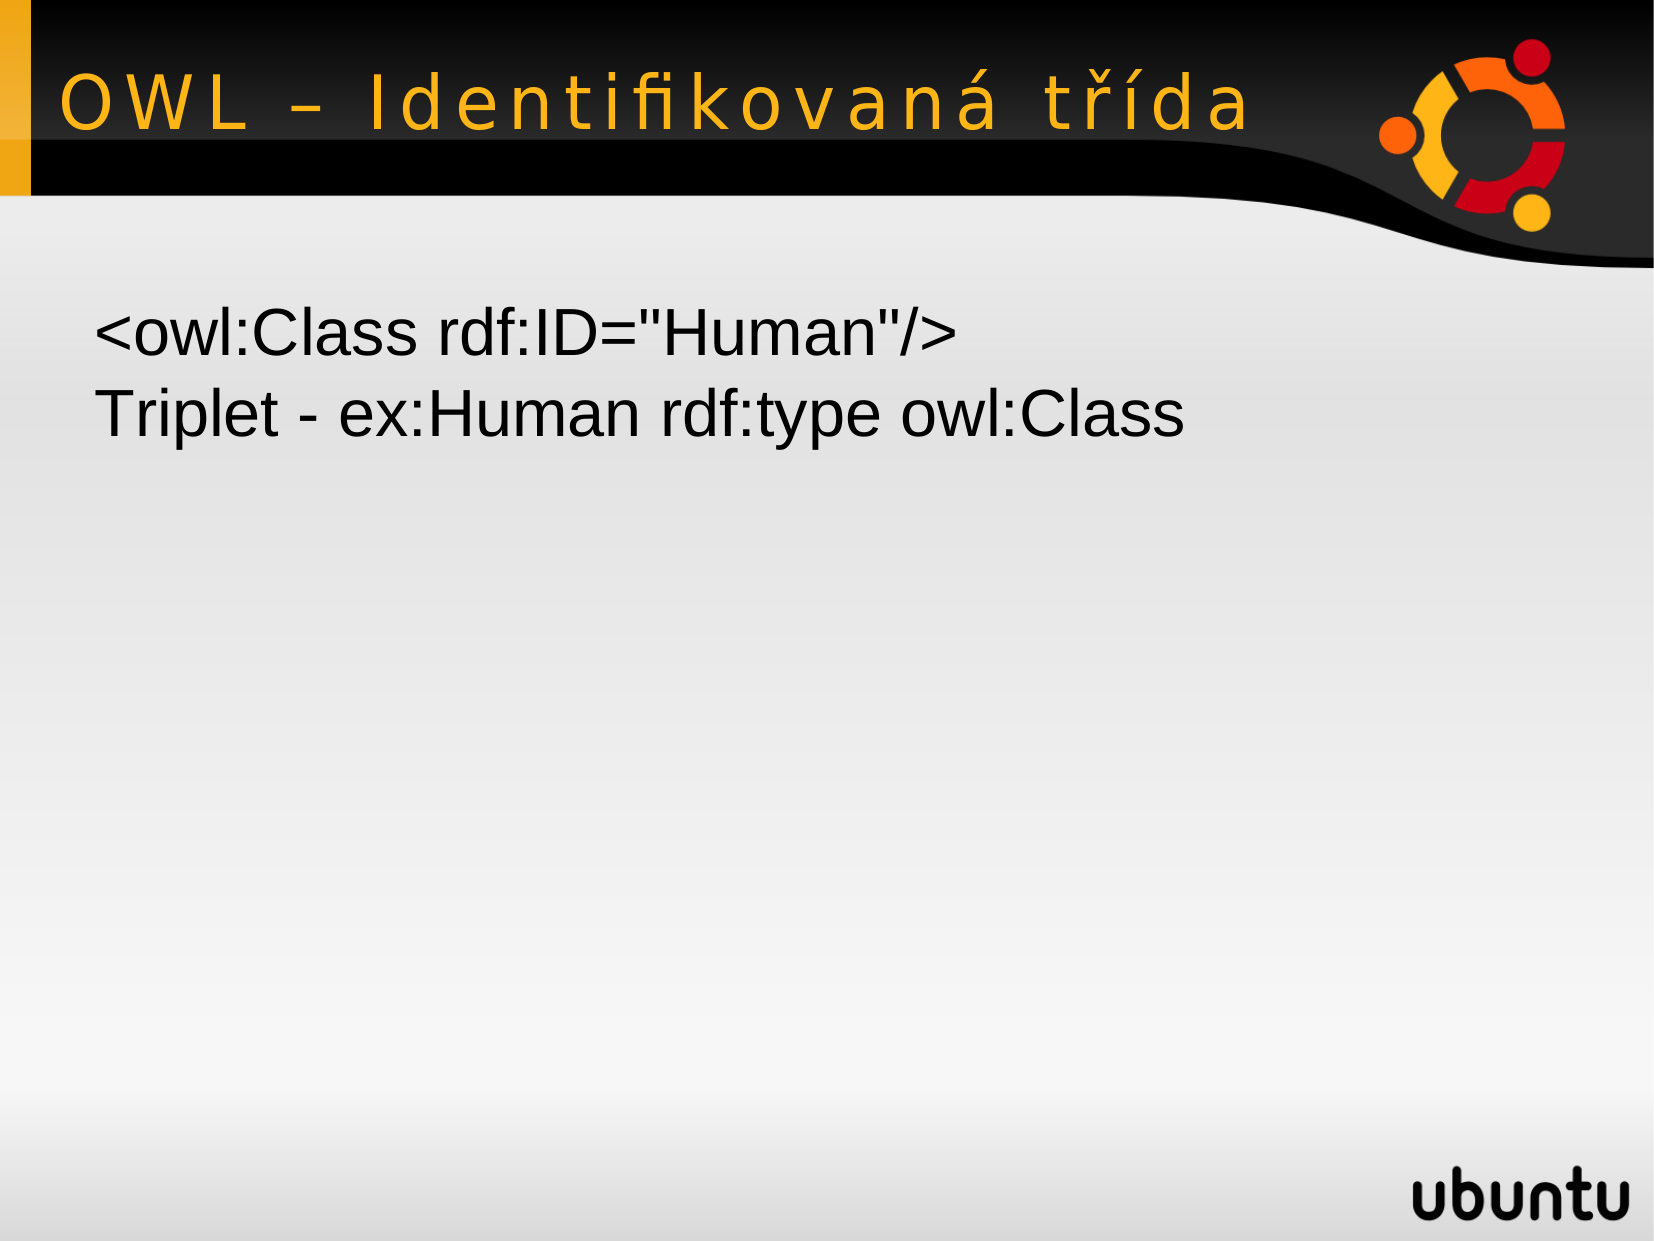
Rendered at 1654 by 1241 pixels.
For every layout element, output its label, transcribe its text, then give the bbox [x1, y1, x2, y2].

list <owl:Class rdf:ID="Human"/> Triplet - ex:Human rdf:type owl:Class [76, 295, 1565, 1114]
picture [0, 0, 1654, 1241]
title OWL – Identifikovaná třída [59, 29, 1270, 178]
